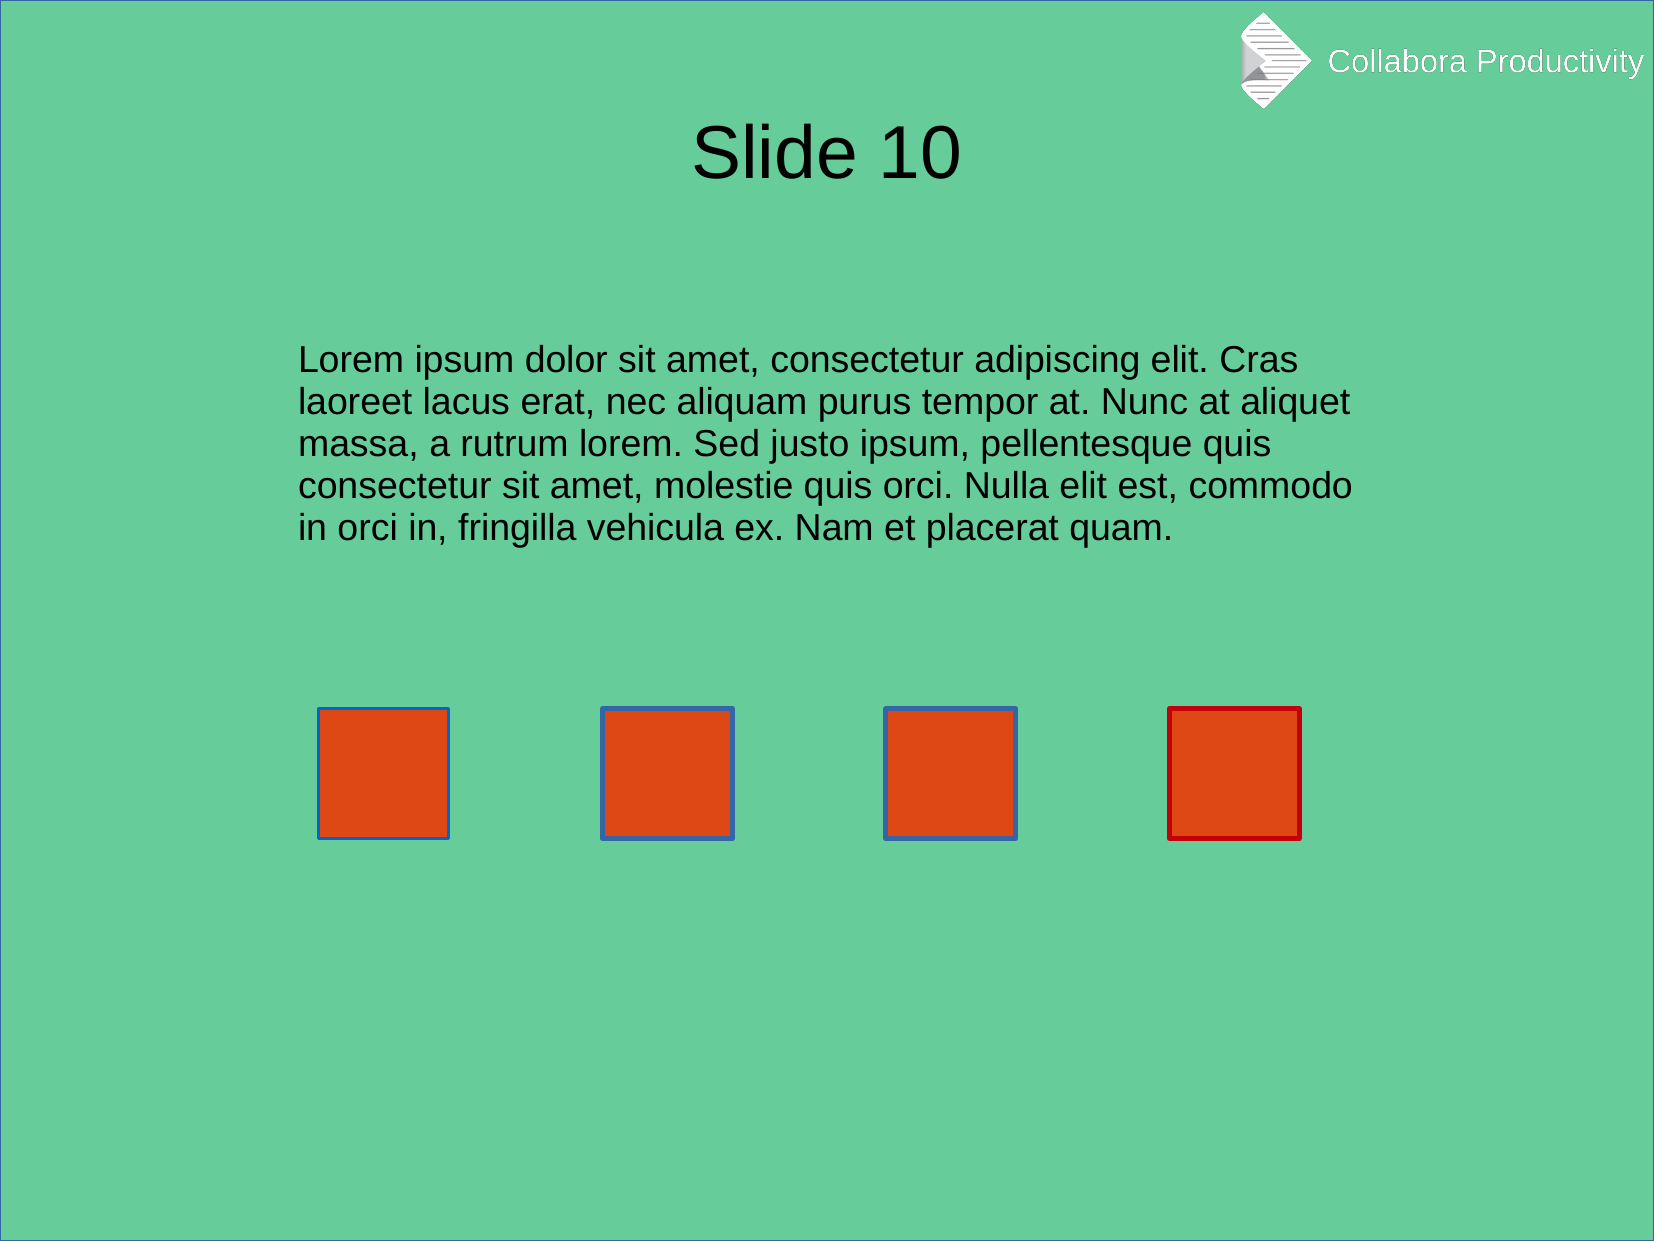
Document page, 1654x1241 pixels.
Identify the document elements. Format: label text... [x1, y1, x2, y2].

title Slide 10 [82, 49, 1571, 257]
picture [1241, 12, 1644, 109]
text_box [0, 0, 1654, 1241]
text_box Lorem ipsum dolor sit amet, consectetur adipiscing elit. Cras laoreet lacus erat, nec aliquam purus tempor at. Nunc at aliquet massa, a rutrum lorem. Sed justo ipsum, pellentesque quis consectetur sit amet, molestie quis orci. Nulla elit est, commodo in orci in, fringilla vehicula ex. Nam et placerat quam. [283, 330, 1394, 556]
